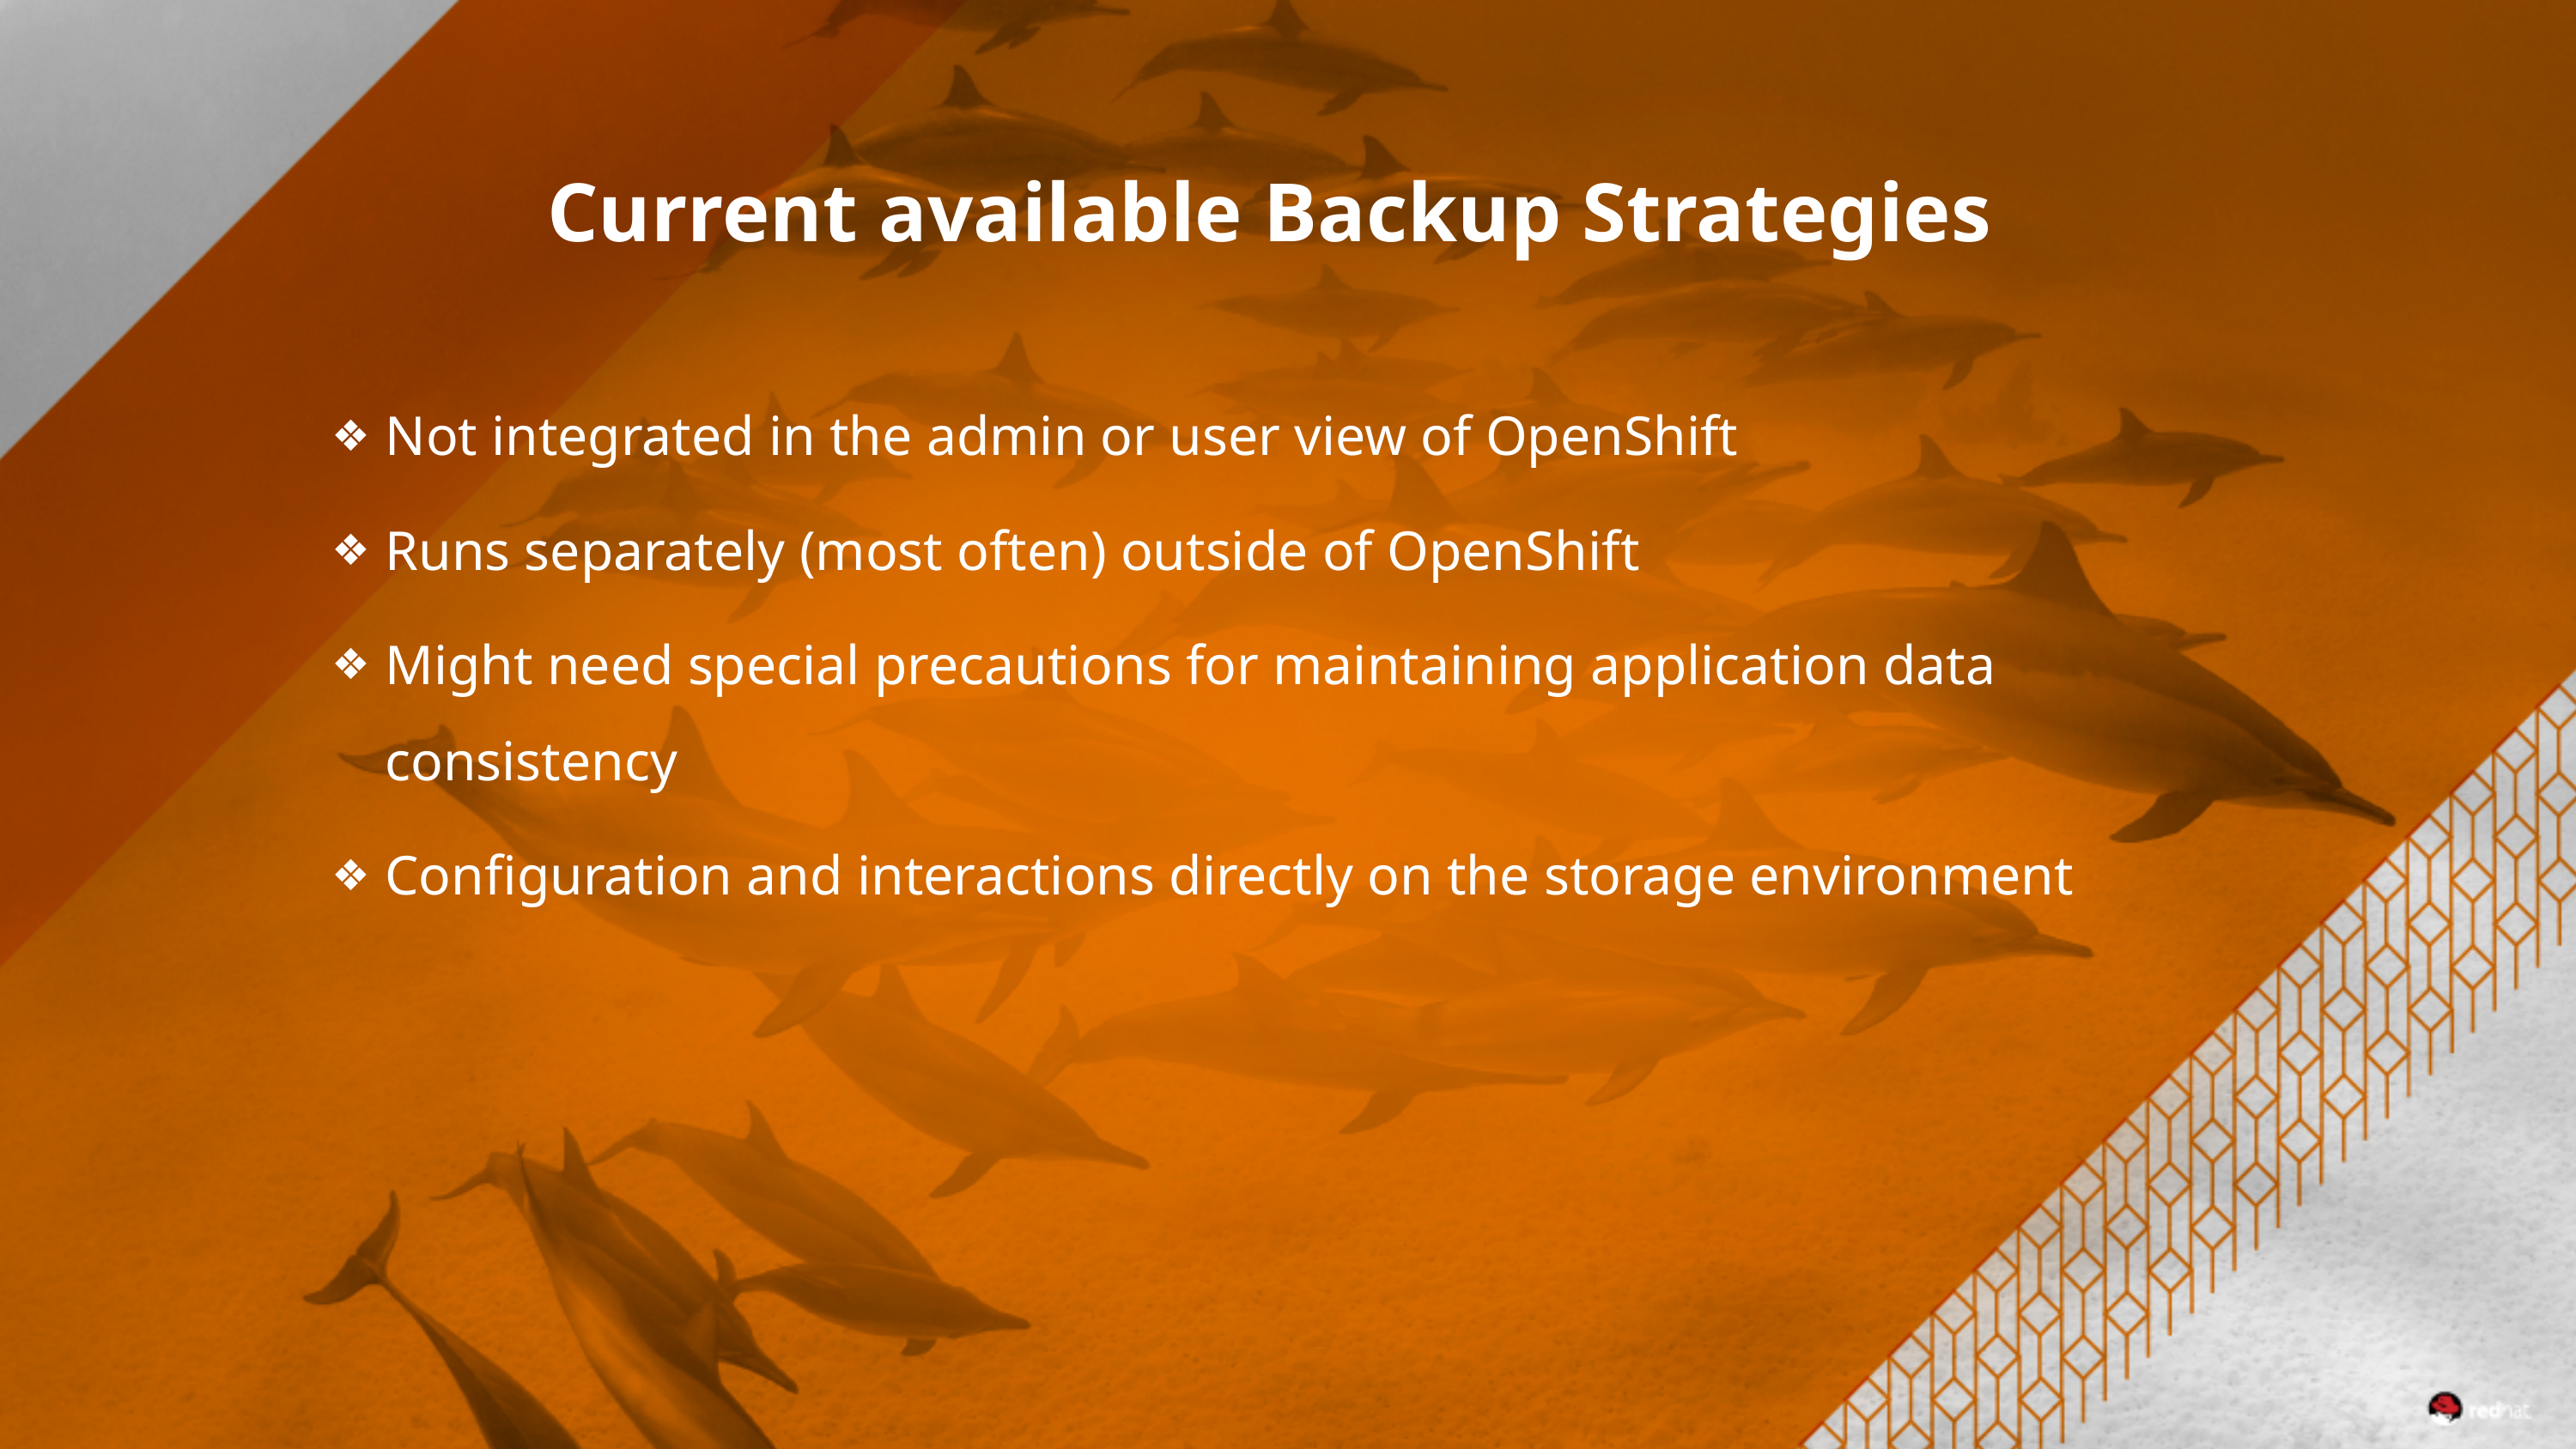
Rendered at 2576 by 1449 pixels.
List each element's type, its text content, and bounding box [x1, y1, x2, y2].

text_box Current available Backup Strategies [480, 117, 2058, 275]
text_box Not integrated in the admin or user view of OpenShift Runs separately (most often) outside of OpenShift Might need special precautions for maintaining application data consistency Configuration and interactions directly on the storage environment [307, 275, 2282, 1241]
picture [0, 0, 2576, 1449]
